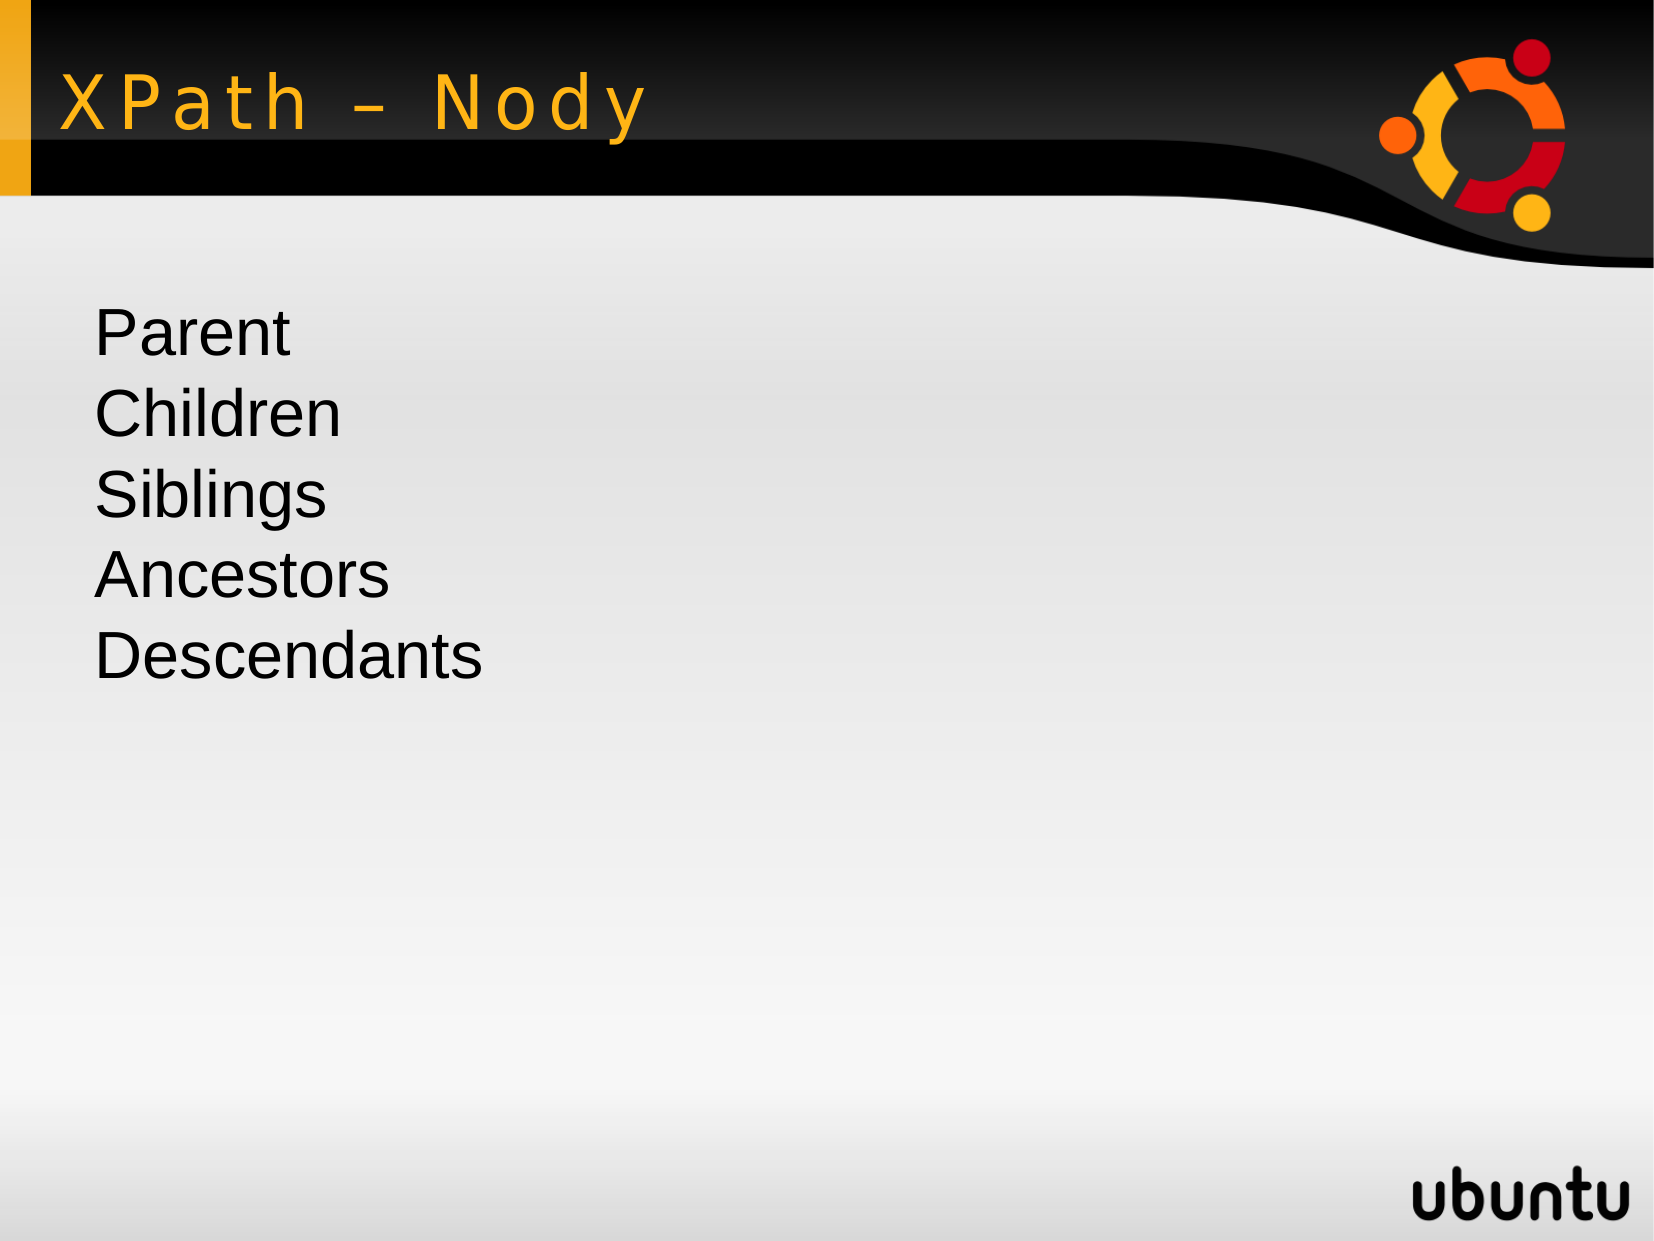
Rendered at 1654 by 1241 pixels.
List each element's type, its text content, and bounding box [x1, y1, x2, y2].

list Parent Children Siblings Ancestors Descendants [76, 295, 1565, 1114]
picture [0, 0, 1654, 1241]
title XPath – Nody [59, 29, 1270, 178]
